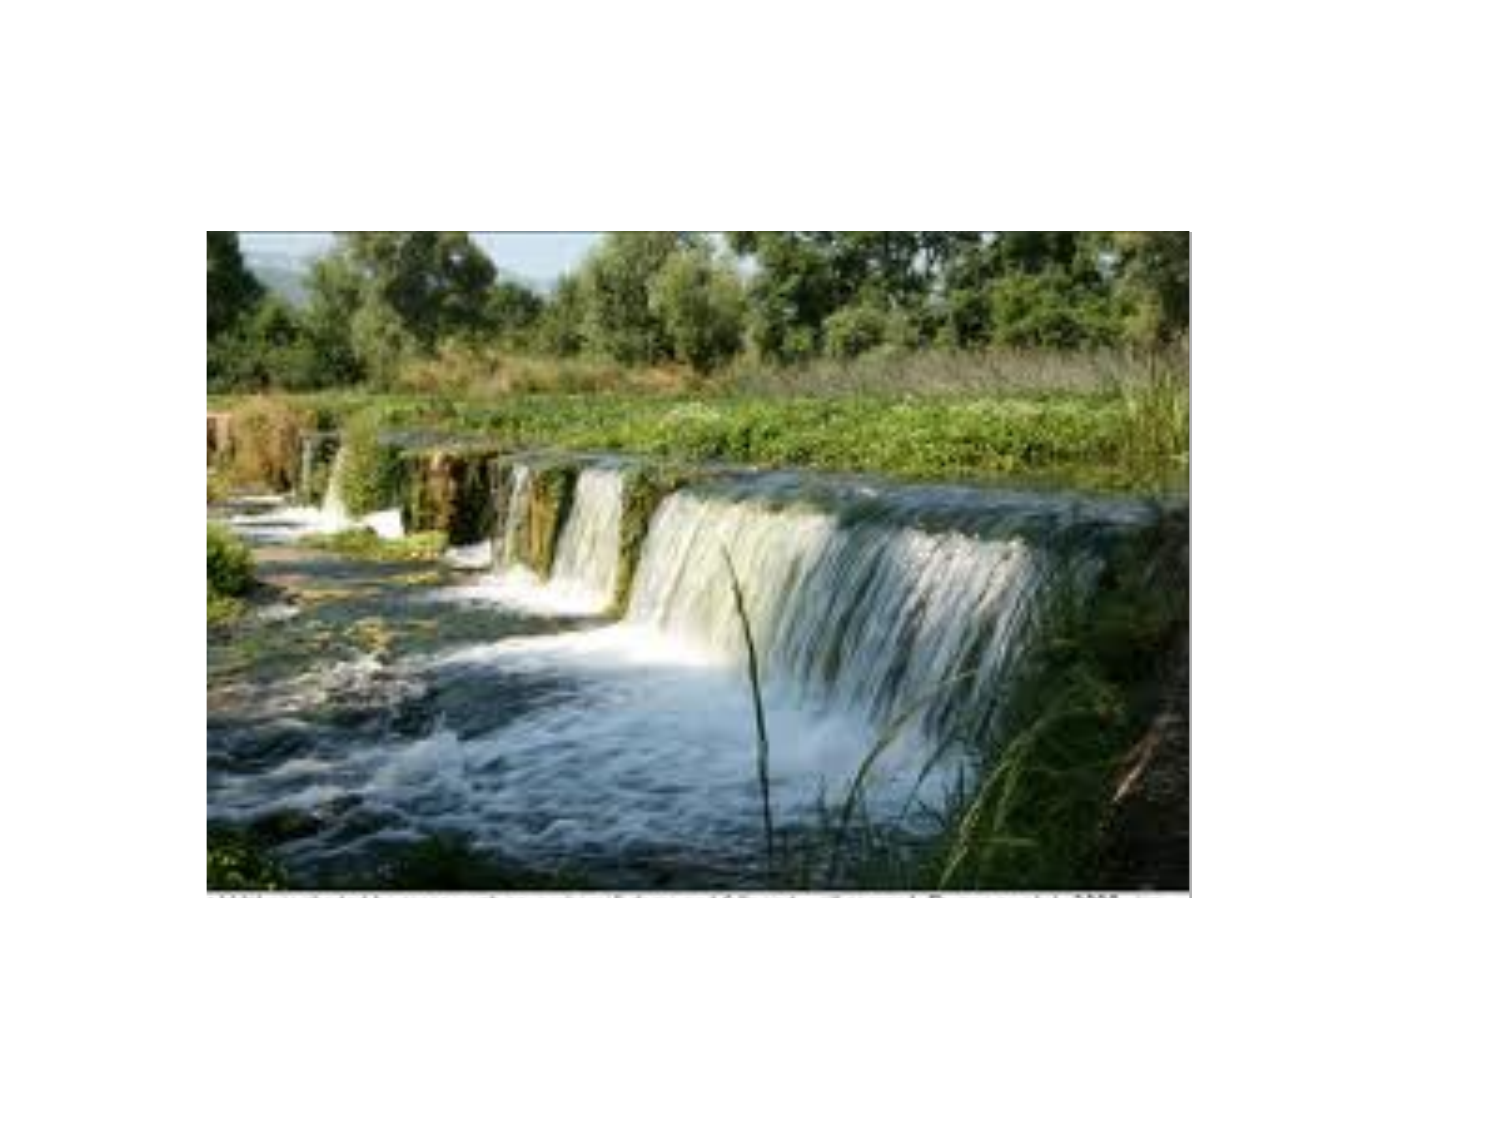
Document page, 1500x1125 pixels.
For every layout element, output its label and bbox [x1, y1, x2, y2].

picture [206, 231, 1190, 898]
